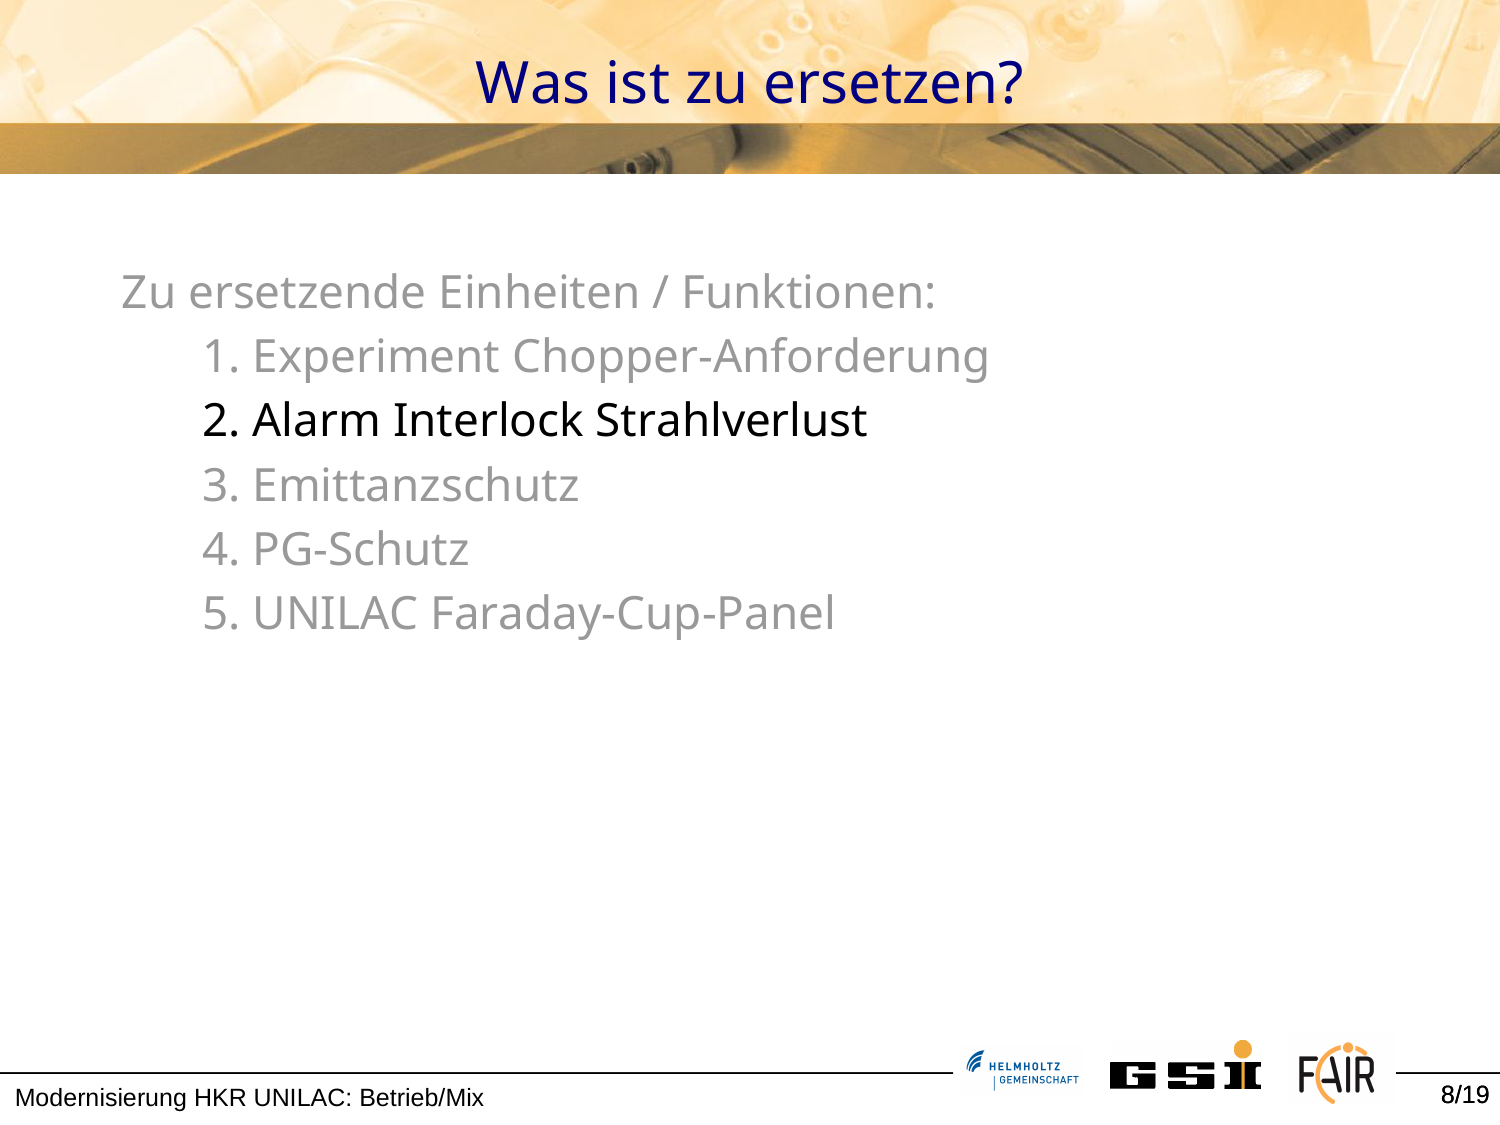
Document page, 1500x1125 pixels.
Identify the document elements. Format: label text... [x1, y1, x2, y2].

picture [1110, 1040, 1261, 1089]
picture [1287, 1034, 1396, 1106]
picture [0, 0, 1500, 175]
picture [960, 1046, 1084, 1095]
list Zu ersetzende Einheiten / Funktionen: 1. Experiment Chopper-Anforderung 2. Alarm Interlock Strahlverlust 3. Emittanzschutz 4. PG-Schutz 5. UNILAC Faraday-Cup-Panel [75, 262, 1426, 1006]
title Was ist zu ersetzen? [75, 0, 1425, 174]
